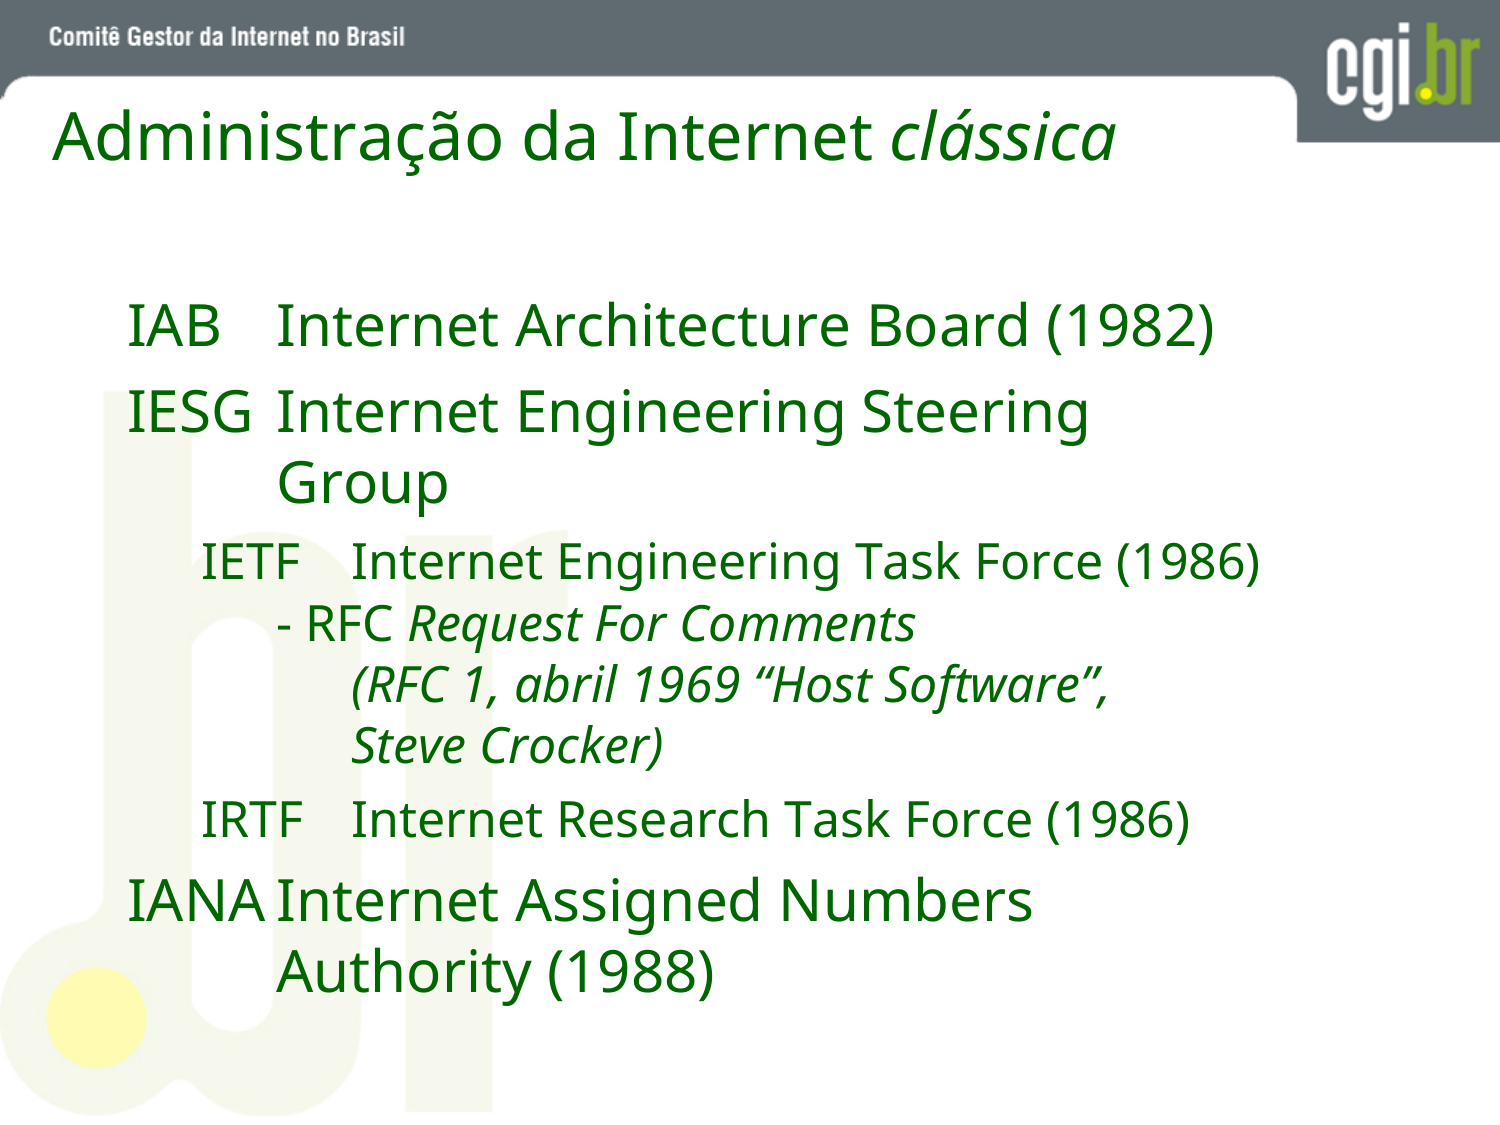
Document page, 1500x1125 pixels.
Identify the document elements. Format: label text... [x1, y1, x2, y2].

list Administração da Internet clássica IAB Internet Architecture Board (1982) IESG Internet Engineering Steering Group IETF Internet Engineering Task Force (1986) - RFC Request For Comments (RFC 1, abril 1969 “Host Software”, Steve Crocker) IRTF Internet Research Task Force (1986) IANA Internet Assigned Numbers Authority (1988) [37, 87, 1388, 988]
picture [0, 0, 1500, 1125]
